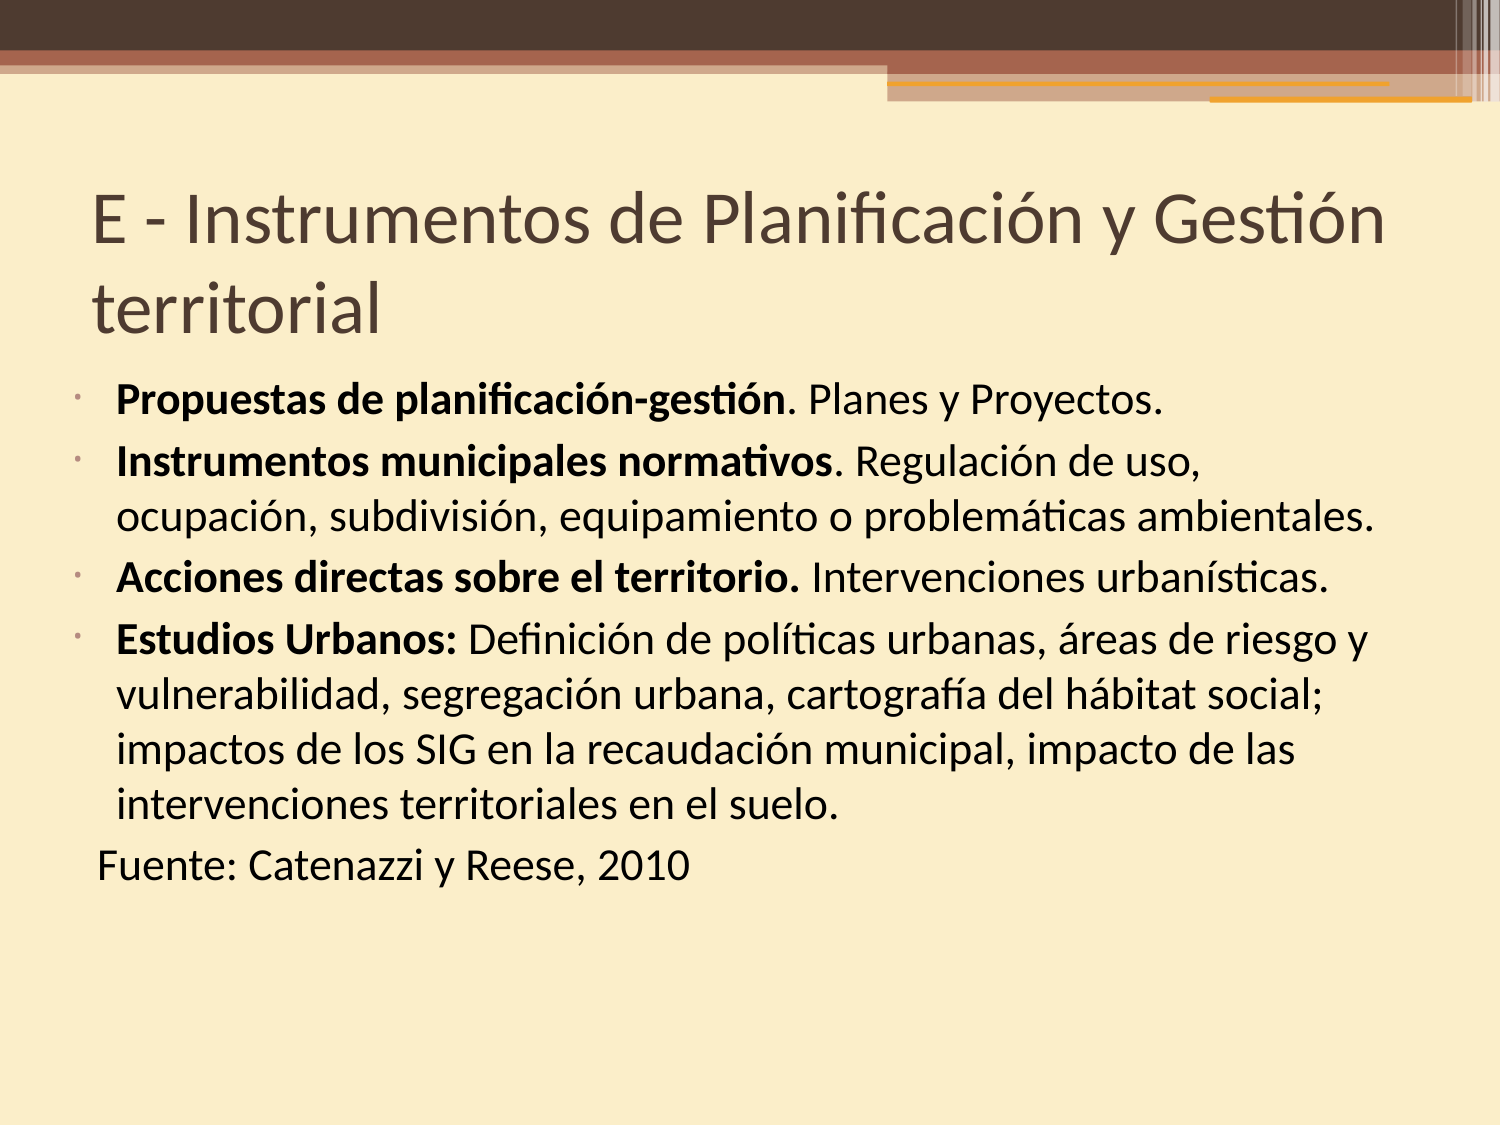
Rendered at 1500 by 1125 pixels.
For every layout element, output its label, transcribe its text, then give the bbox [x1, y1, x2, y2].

list Propuestas de planificación-gestión. Planes y Proyectos. Instrumentos municipales normativos. Regulación de uso, ocupación, subdivisión, equipamiento o problemáticas ambientales. Acciones directas sobre el territorio. Intervenciones urbanísticas. Estudios Urbanos: Definición de políticas urbanas, áreas de riesgo y vulnerabilidad, segregación urbana, cartografía del hábitat social; impactos de los SIG en la recaudación municipal, impacto de las intervenciones territoriales en el suelo. Fuente: Catenazzi y Reese, 2010 [41, 361, 1392, 1071]
title E - Instrumentos de Planificación y Gestión territorial [76, 160, 1427, 336]
